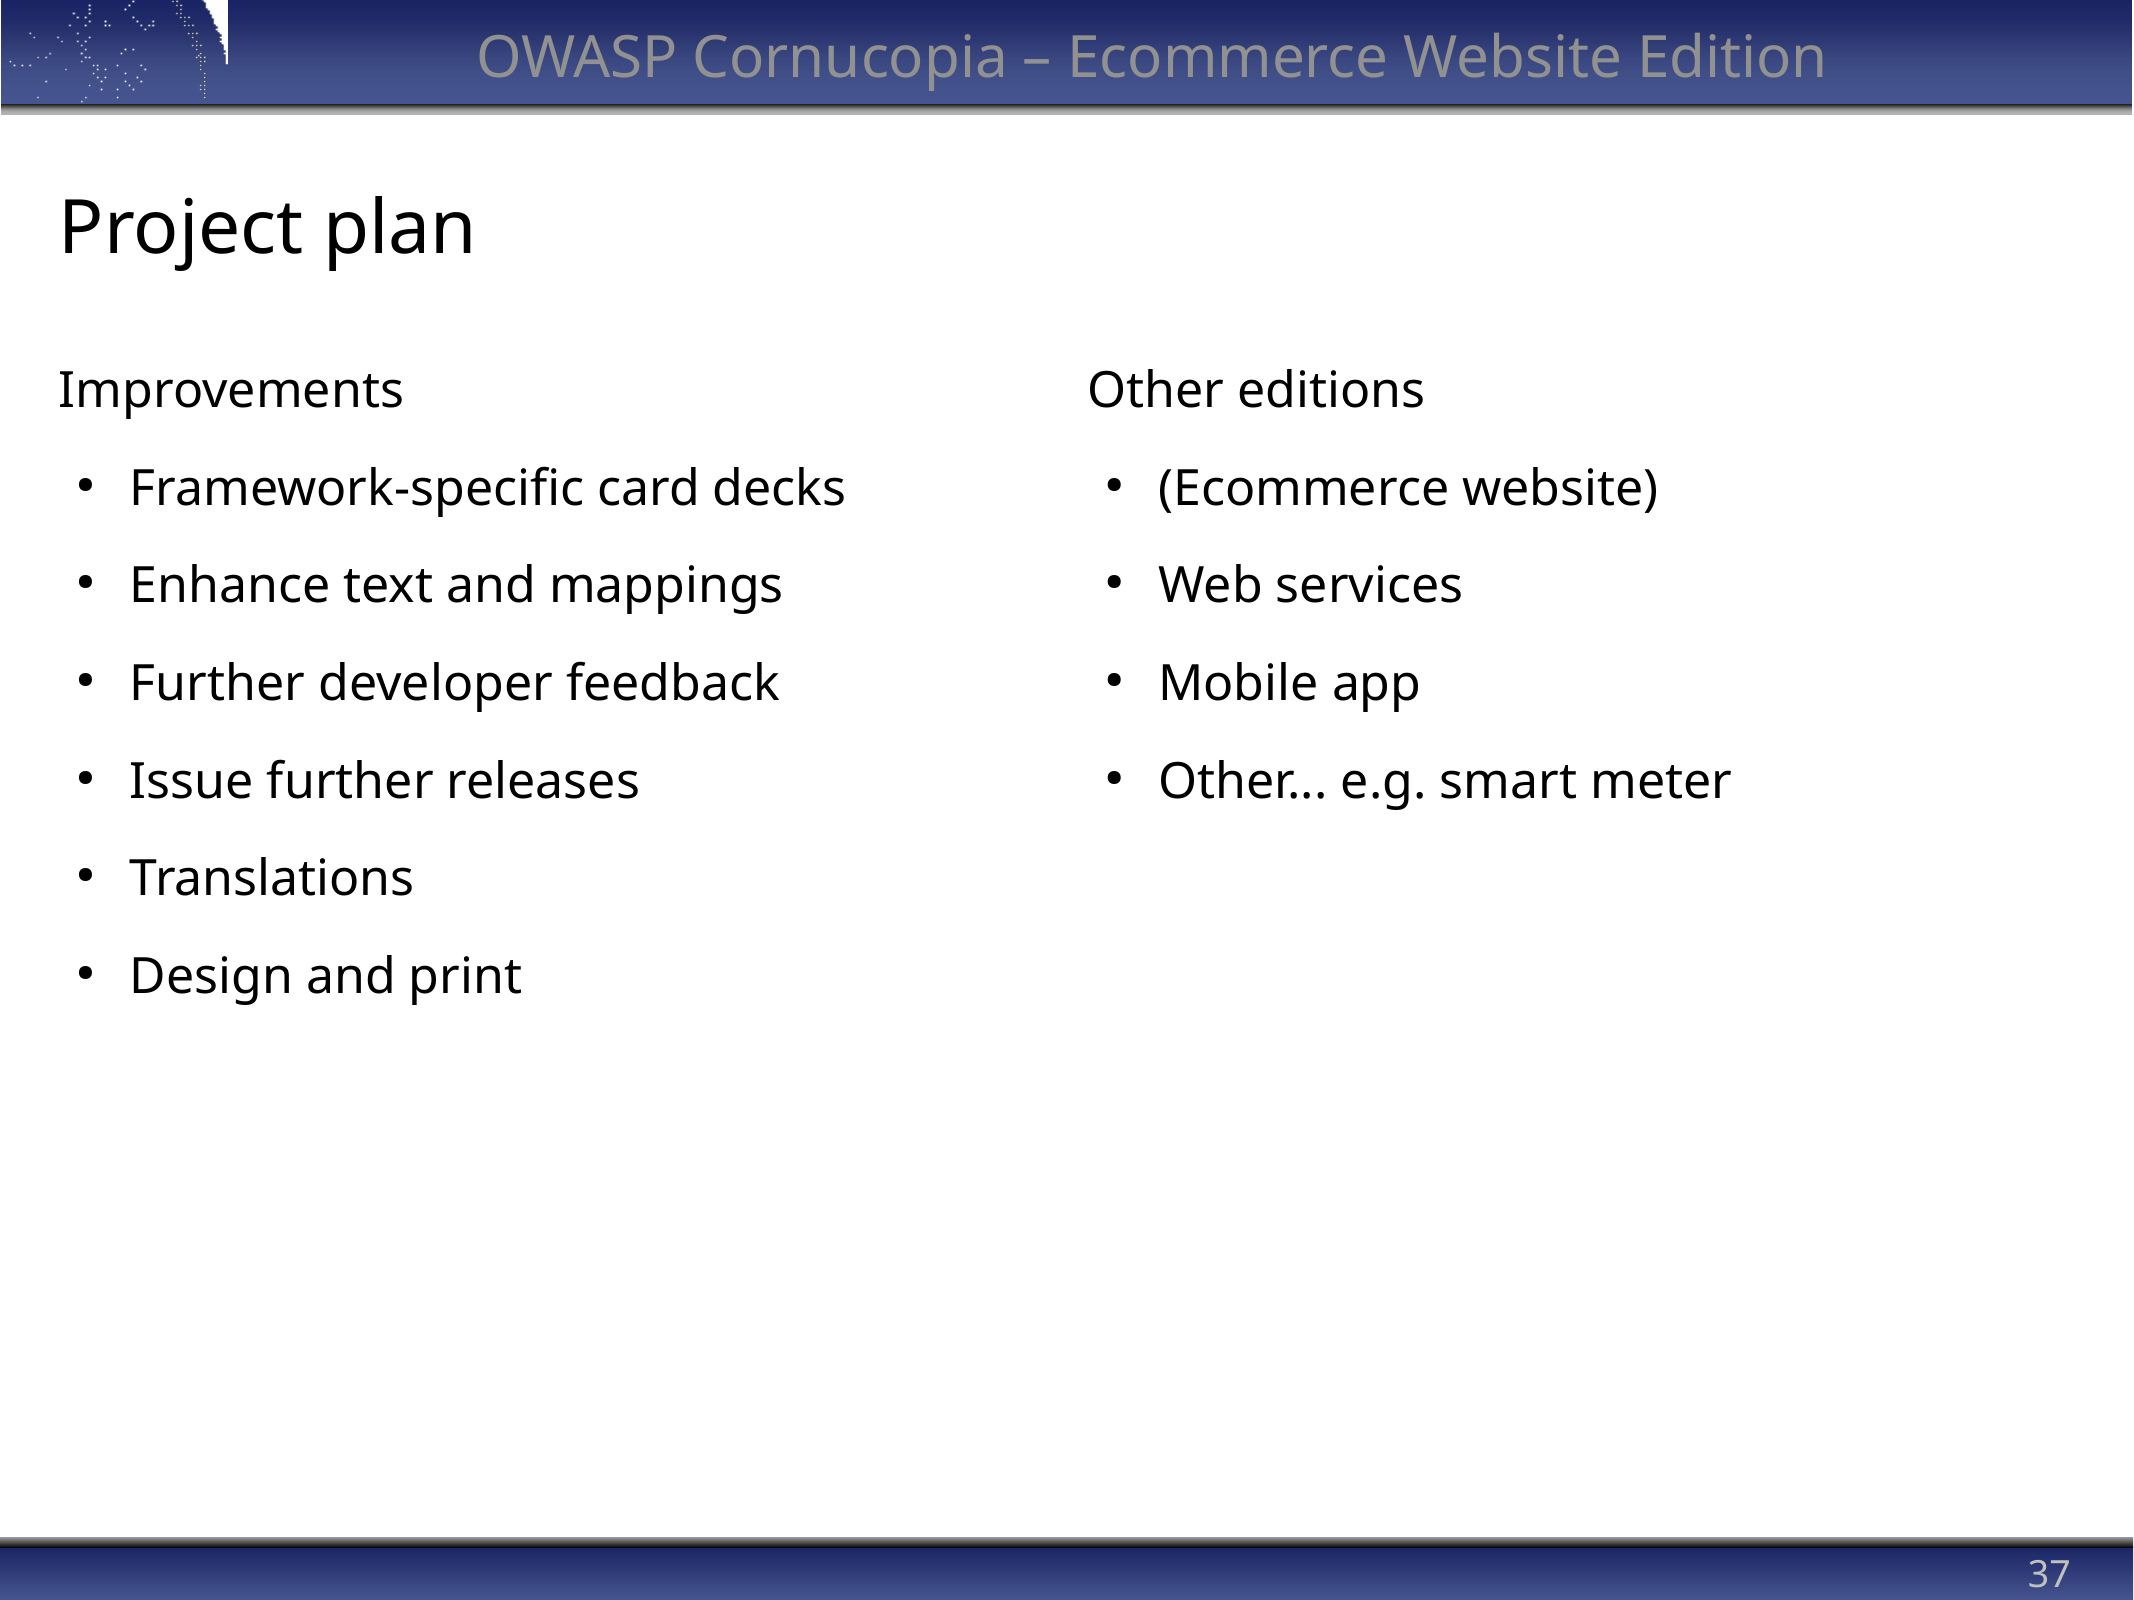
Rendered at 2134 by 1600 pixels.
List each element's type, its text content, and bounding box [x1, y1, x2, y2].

title Project plan [58, 124, 2126, 325]
list Other editions (Ecommerce website) Web services Mobile app Other... e.g. smart meter [1087, 354, 2068, 1536]
list Improvements Framework-specific card decks Enhance text and mappings Further developer feedback Issue further releases Translations Design and print [58, 354, 1039, 1536]
